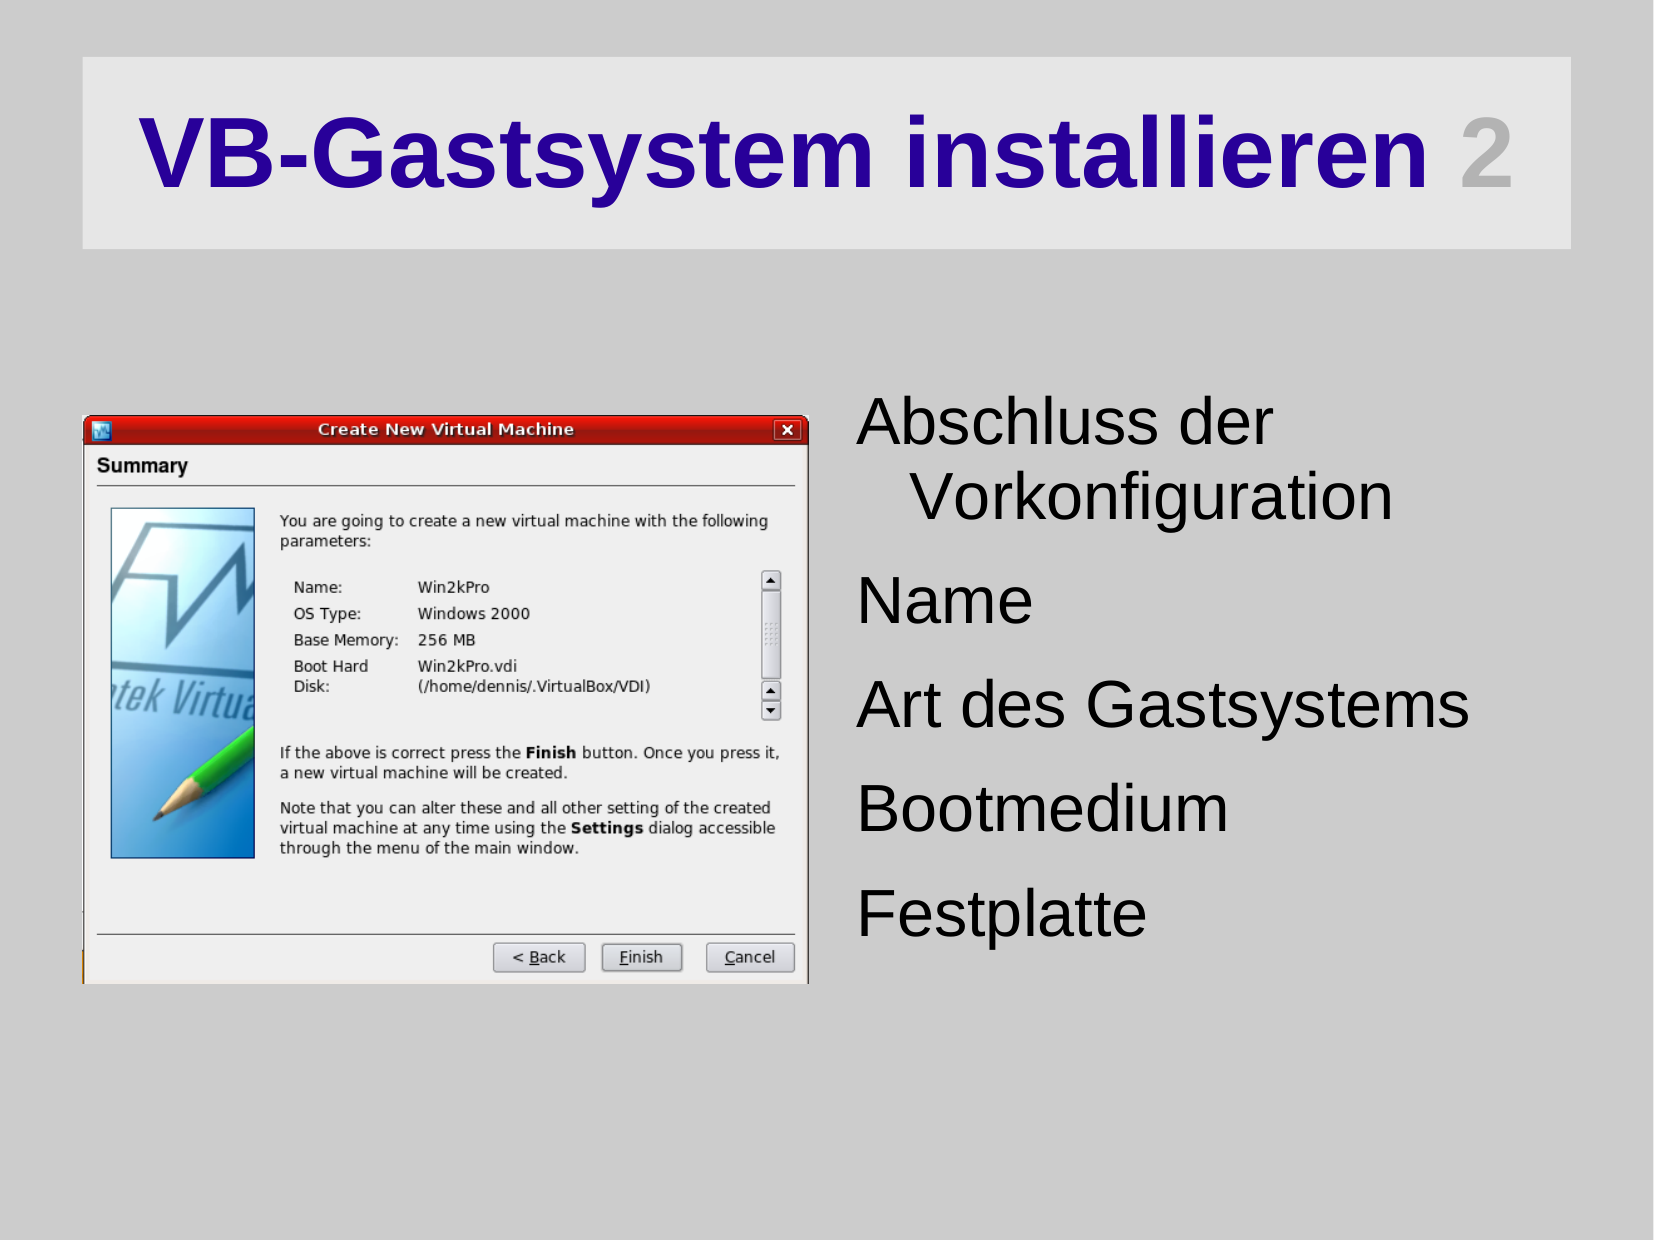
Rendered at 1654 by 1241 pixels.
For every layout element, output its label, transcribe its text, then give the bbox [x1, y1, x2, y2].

title VB-Gastsystem installieren 2 [82, 56, 1571, 250]
picture [82, 415, 809, 984]
list Abschluss der Vorkonfiguration Name Art des Gastsystems Bootmedium Festplatte [838, 383, 1565, 1039]
